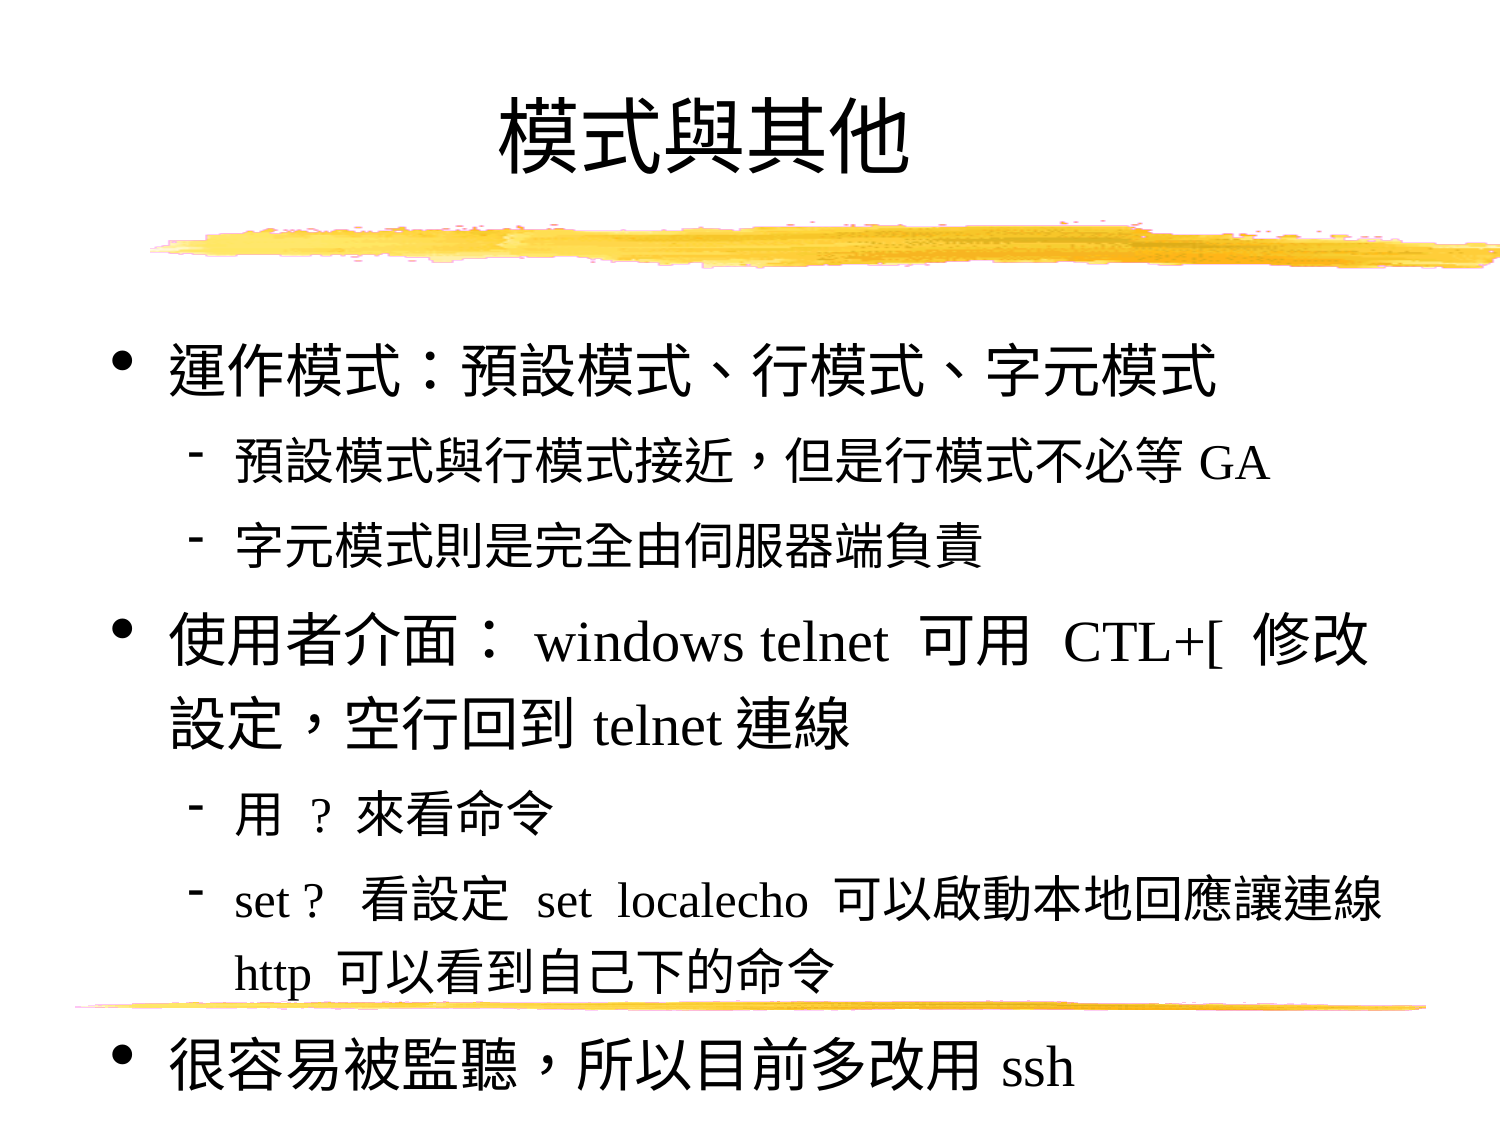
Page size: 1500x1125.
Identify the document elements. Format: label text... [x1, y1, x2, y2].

picture [75, 999, 1426, 1013]
list 運作模式：預設模式、行模式、字元模式 預設模式與行模式接近，但是行模式不必等GA 字元模式則是完全由伺服器端負責 使用者介面：windows telnet 可用 CTL+[ 修改設定，空行回到telnet連線 用 ? 來看命令 set ? 看設定 set localecho 可以啟動本地回應讓連線http 可以看到自己下的命令 很容易被監聽，所以目前多改用ssh [112, 324, 1388, 986]
title 模式與其他 [66, 44, 1342, 218]
picture [150, 215, 1500, 279]
